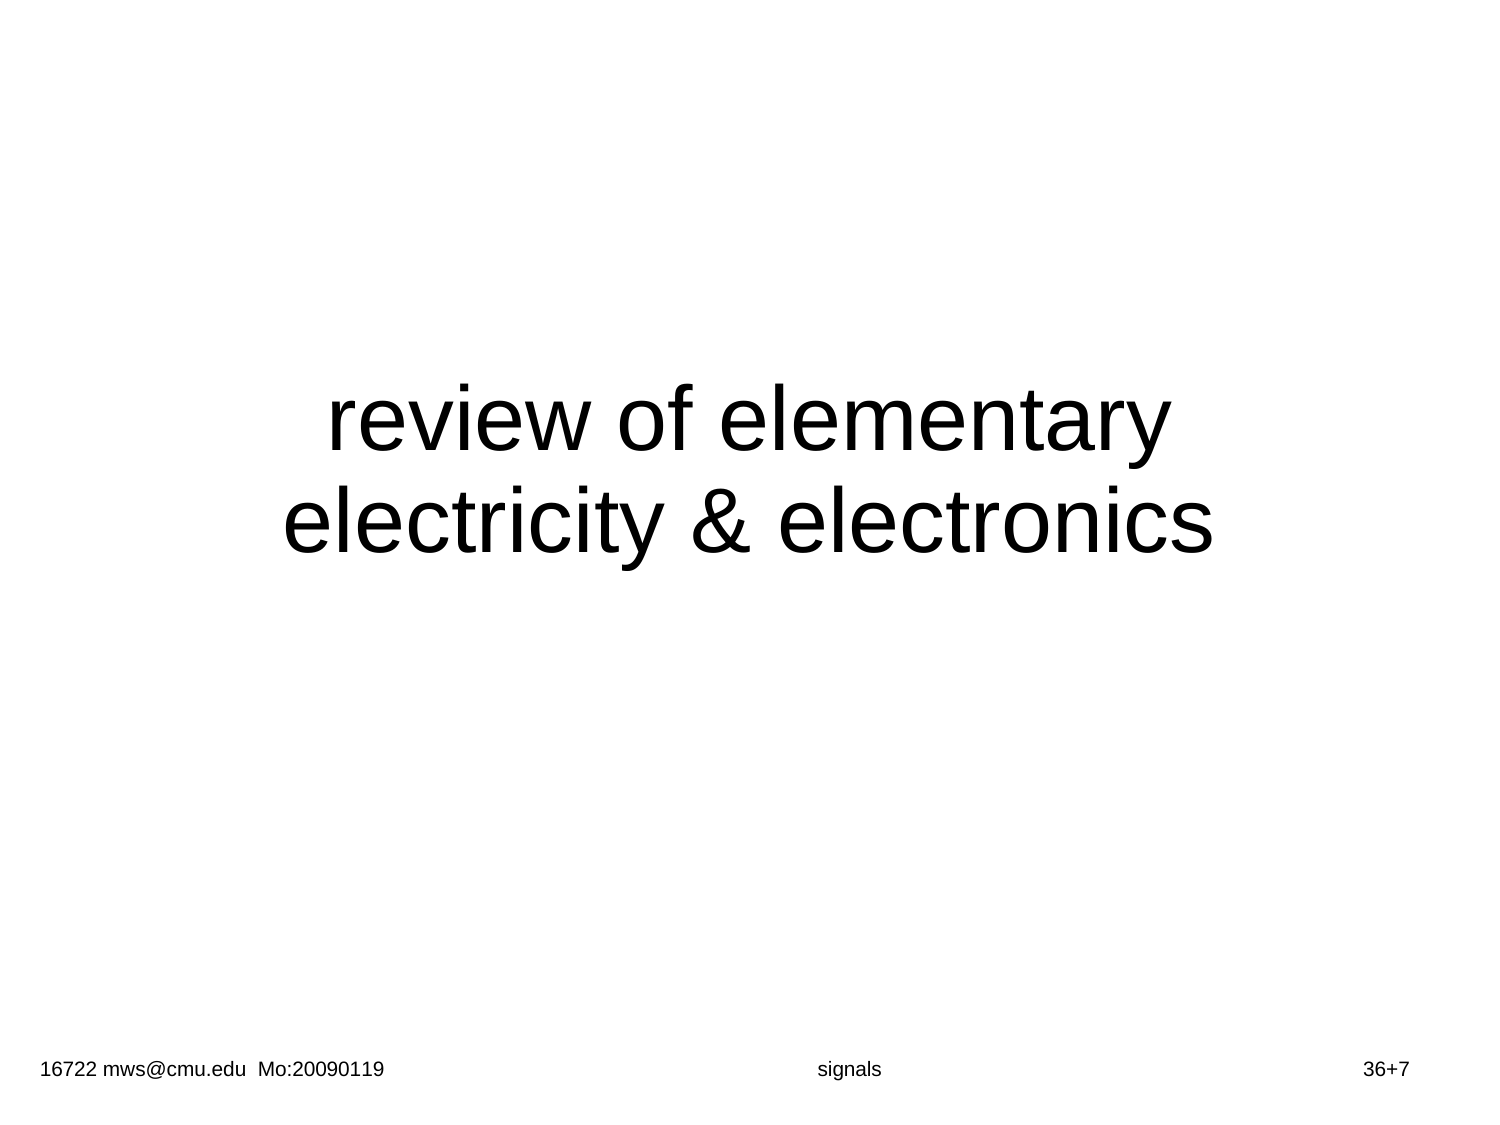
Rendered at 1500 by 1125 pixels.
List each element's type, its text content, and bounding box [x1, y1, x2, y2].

title review of elementary electricity & electronics [112, 349, 1388, 591]
